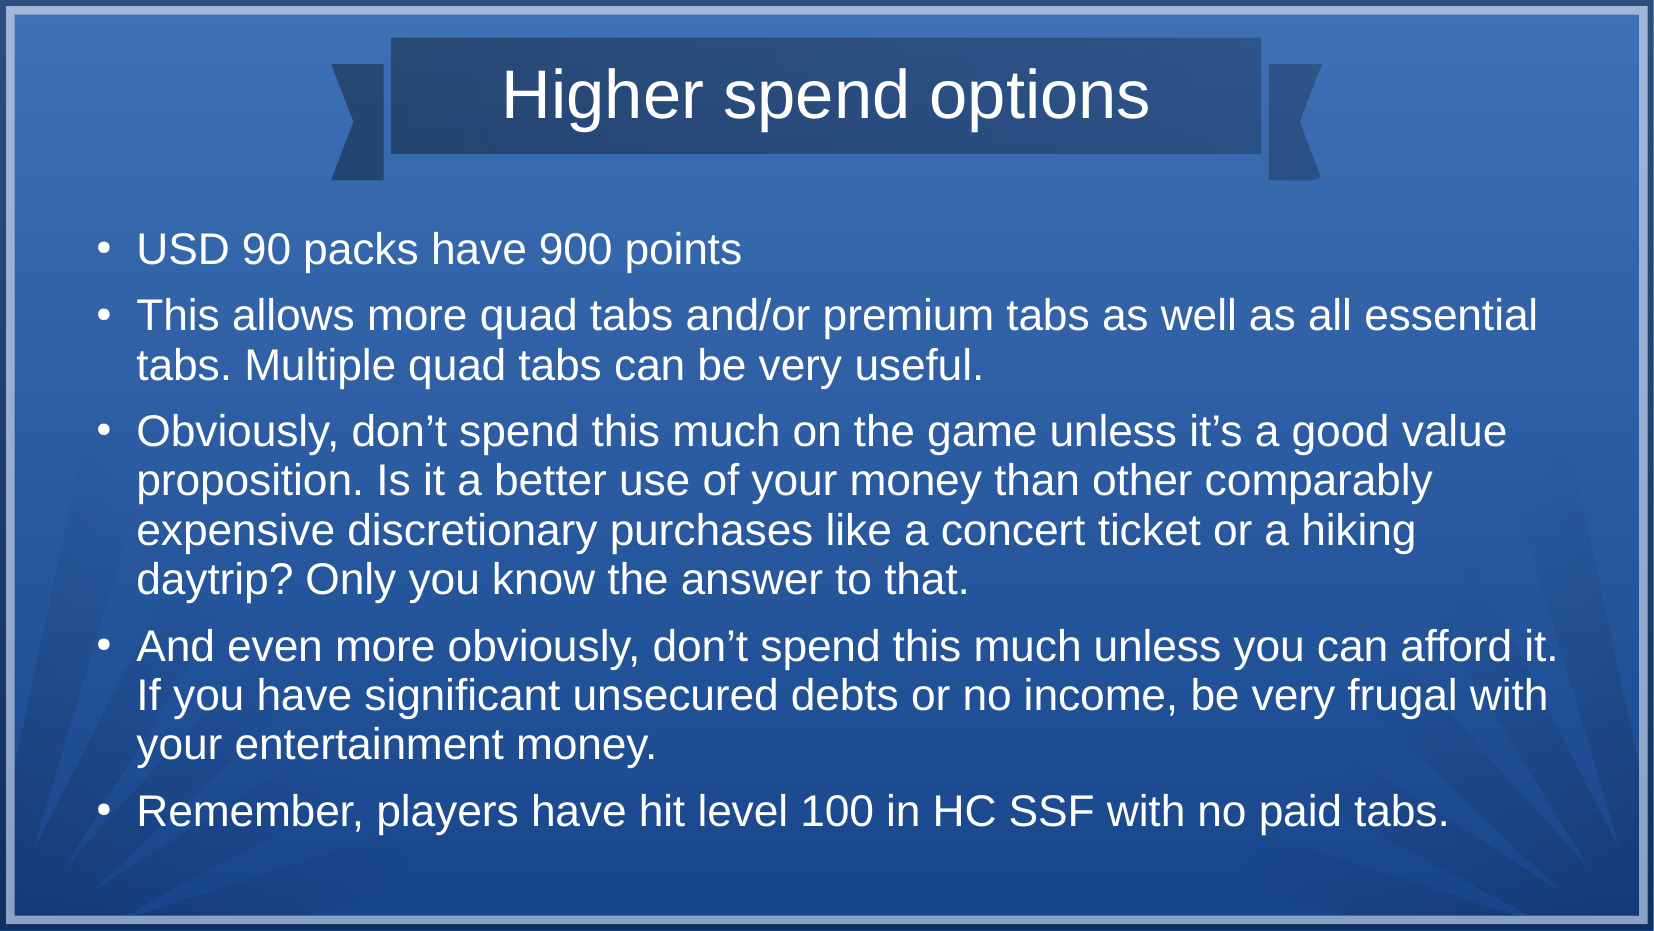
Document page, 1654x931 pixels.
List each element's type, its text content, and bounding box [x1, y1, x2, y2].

list USD 90 packs have 900 points This allows more quad tabs and/or premium tabs as well as all essential tabs. Multiple quad tabs can be very useful. Obviously, don’t spend this much on the game unless it’s a good value proposition. Is it a better use of your money than other comparably expensive discretionary purchases like a concert ticket or a hiking daytrip? Only you know the answer to that. And even more obviously, don’t spend this much unless you can afford it. If you have significant unsecured debts or no income, be very frugal with your entertainment money. Remember, players have hit level 100 in HC SSF with no paid tabs. [82, 224, 1571, 848]
title Higher spend options [389, 35, 1264, 154]
